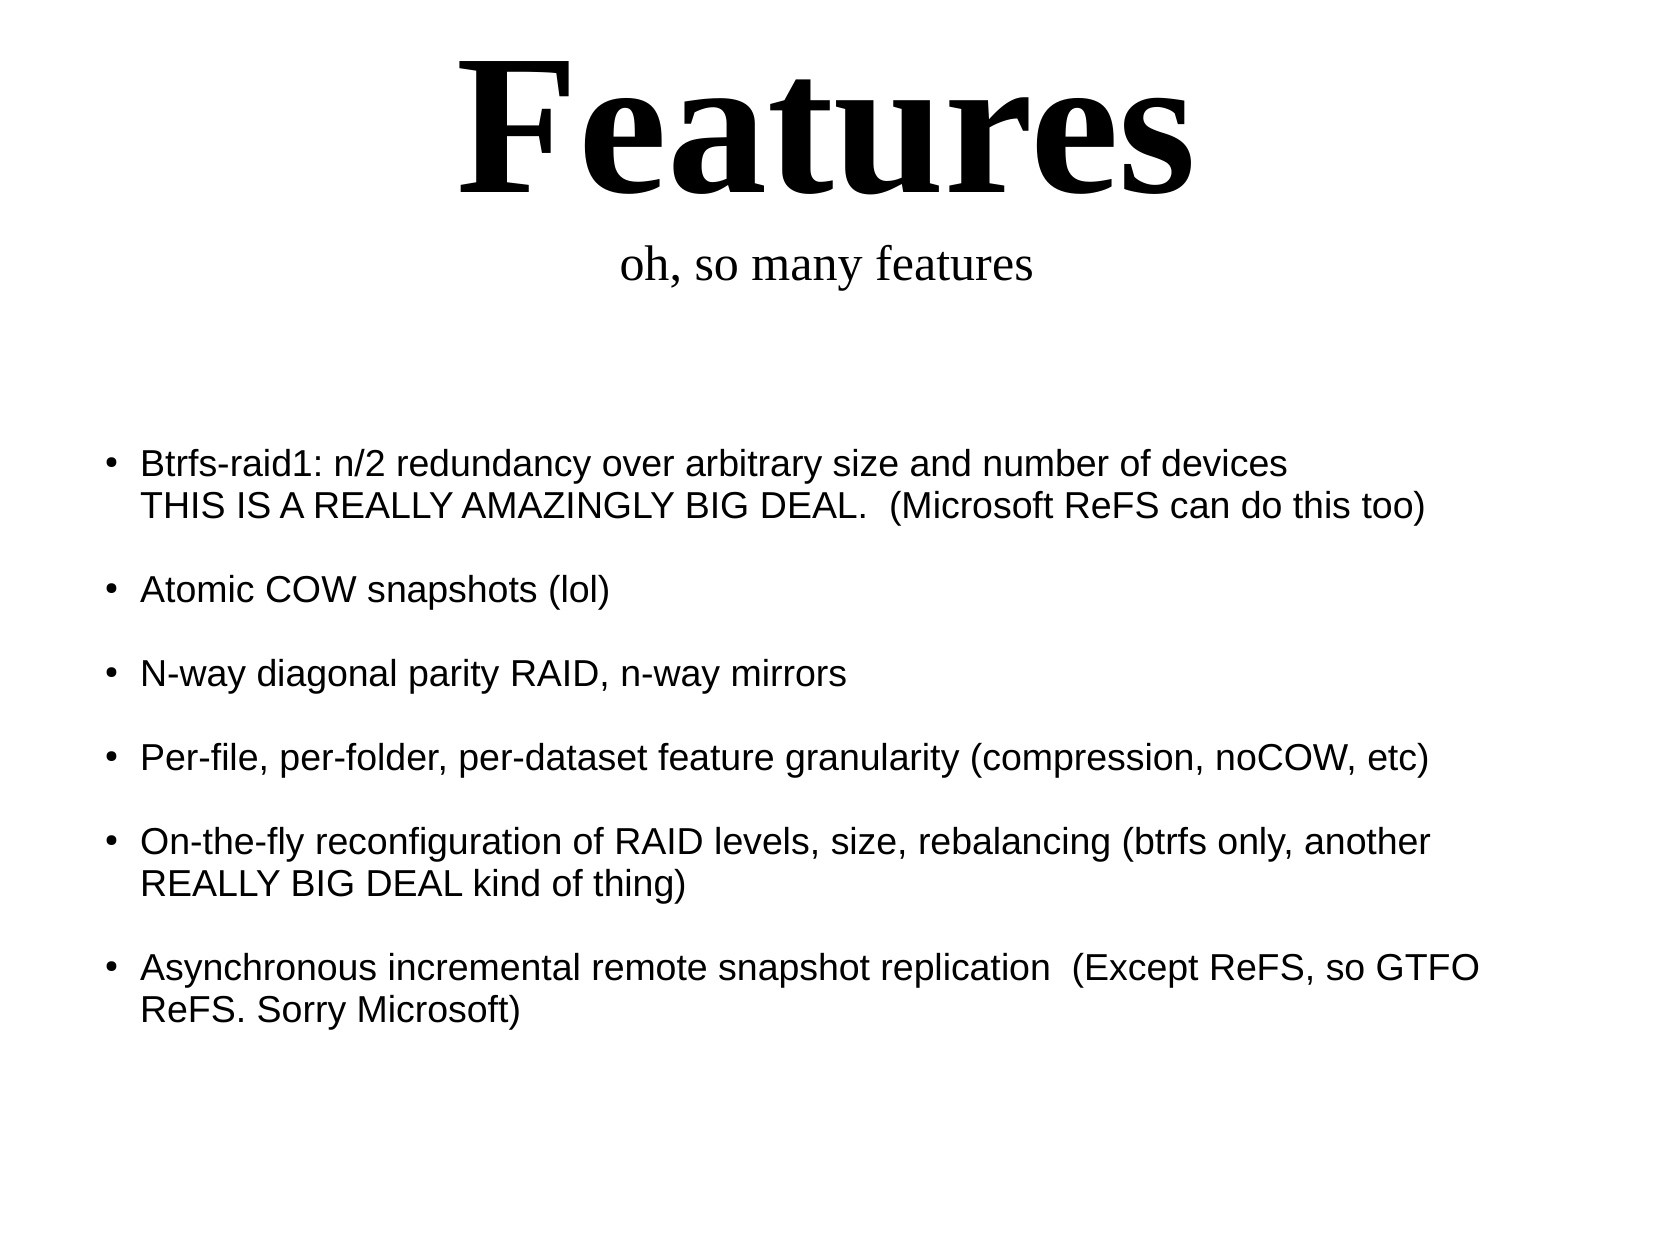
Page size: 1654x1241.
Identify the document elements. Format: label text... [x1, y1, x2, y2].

title Features oh, so many features [0, 14, 1654, 292]
table_header Btrfs-raid1: n/2 redundancy over arbitrary size and number of devices THIS IS A REALLY AMAZINGLY BIG DEAL. (Microsoft ReFS can do this too) Atomic COW snapshots (lol) N-way diagonal parity RAID, n-way mirrors Per-file, per-folder, per-dataset feature granularity (compression, noCOW, etc) On-the-fly reconfiguration of RAID levels, size, rebalancing (btrfs only, another REALLY BIG DEAL kind of thing) Asynchronous incremental remote snapshot replication (Except ReFS, so GTFO ReFS. Sorry Microsoft) [90, 435, 1585, 1215]
